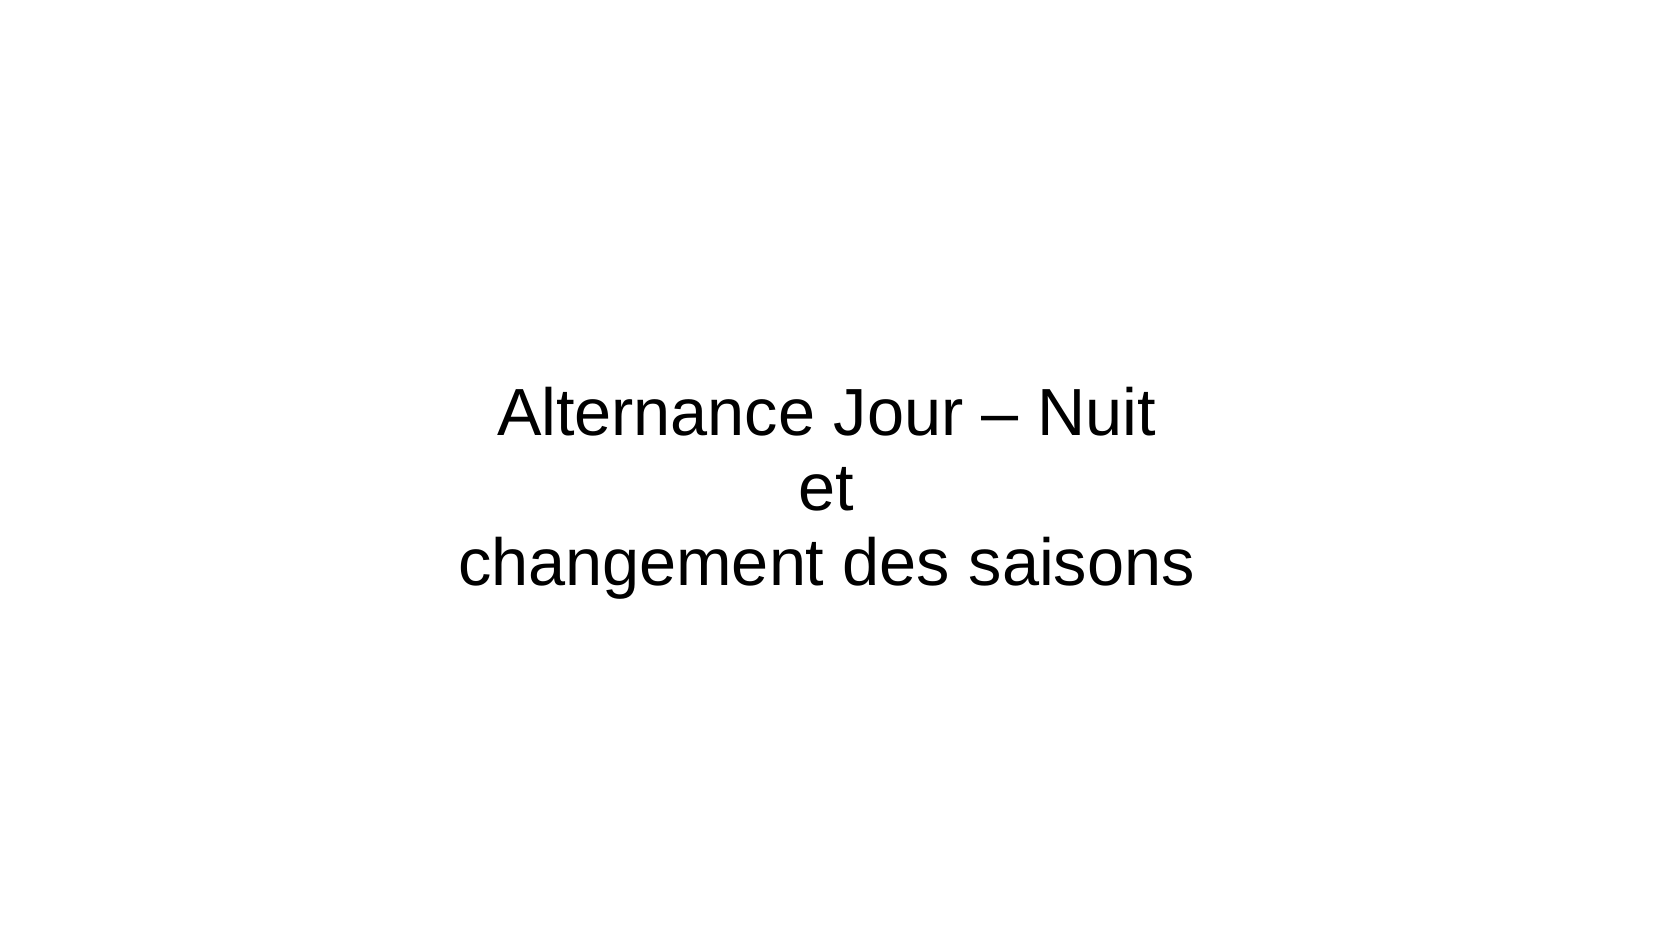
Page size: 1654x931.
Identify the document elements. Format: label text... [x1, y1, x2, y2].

subtitle Alternance Jour – Nuit et changement des saisons [82, 217, 1571, 758]
